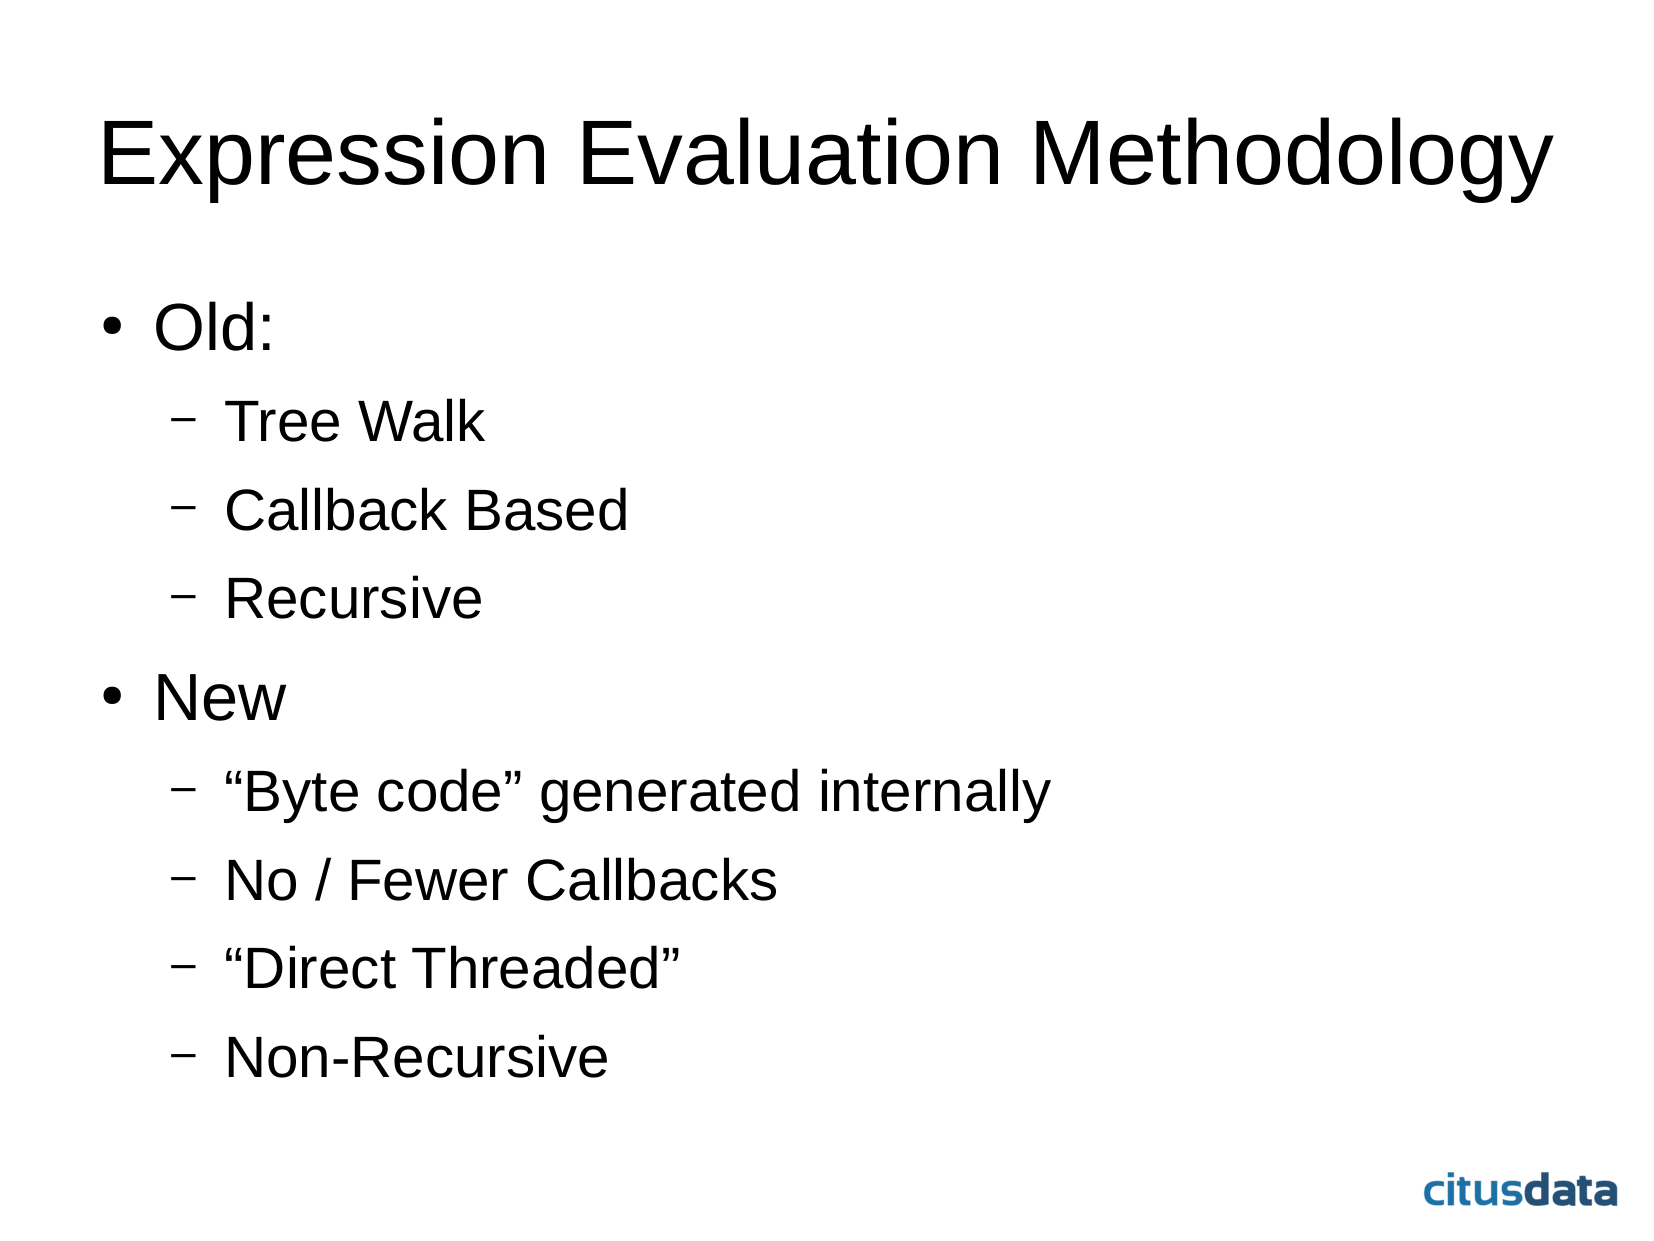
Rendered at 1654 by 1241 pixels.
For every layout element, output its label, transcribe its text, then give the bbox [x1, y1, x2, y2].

list Old: Tree Walk Callback Based Recursive New “Byte code” generated internally No / Fewer Callbacks “Direct Threaded” Non-Recursive [82, 290, 1571, 1096]
title Expression Evaluation Methodology [82, 49, 1571, 257]
picture [1420, 1167, 1622, 1209]
